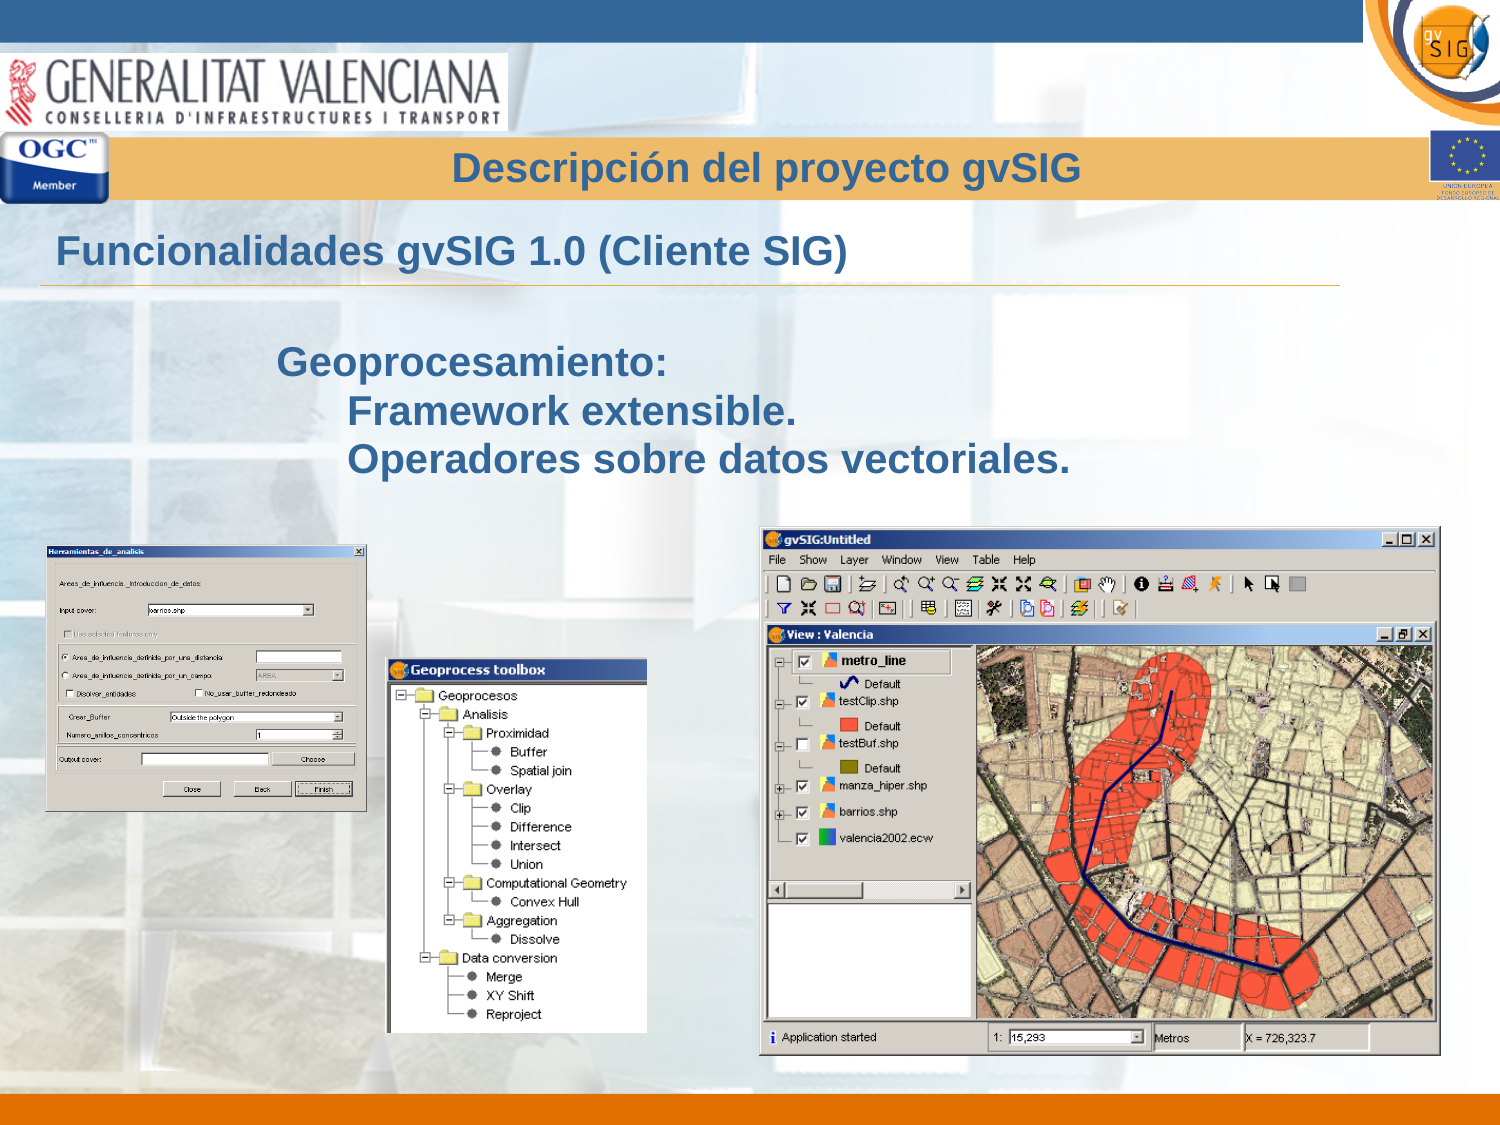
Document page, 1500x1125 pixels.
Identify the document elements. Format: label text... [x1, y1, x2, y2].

picture [45, 544, 367, 812]
text_box Geoprocesamiento: Framework extensible. Operadores sobre datos vectoriales. [250, 328, 1202, 490]
picture [1363, 0, 1500, 127]
picture [0, 53, 508, 131]
picture [1429, 129, 1500, 200]
text_box Funcionalidades gvSIG 1.0 (Cliente SIG) [40, 222, 1196, 286]
picture [385, 657, 647, 1033]
picture [759, 526, 1441, 1056]
picture [0, 132, 109, 204]
text_box Descripción del proyecto gvSIG [145, 146, 1389, 202]
